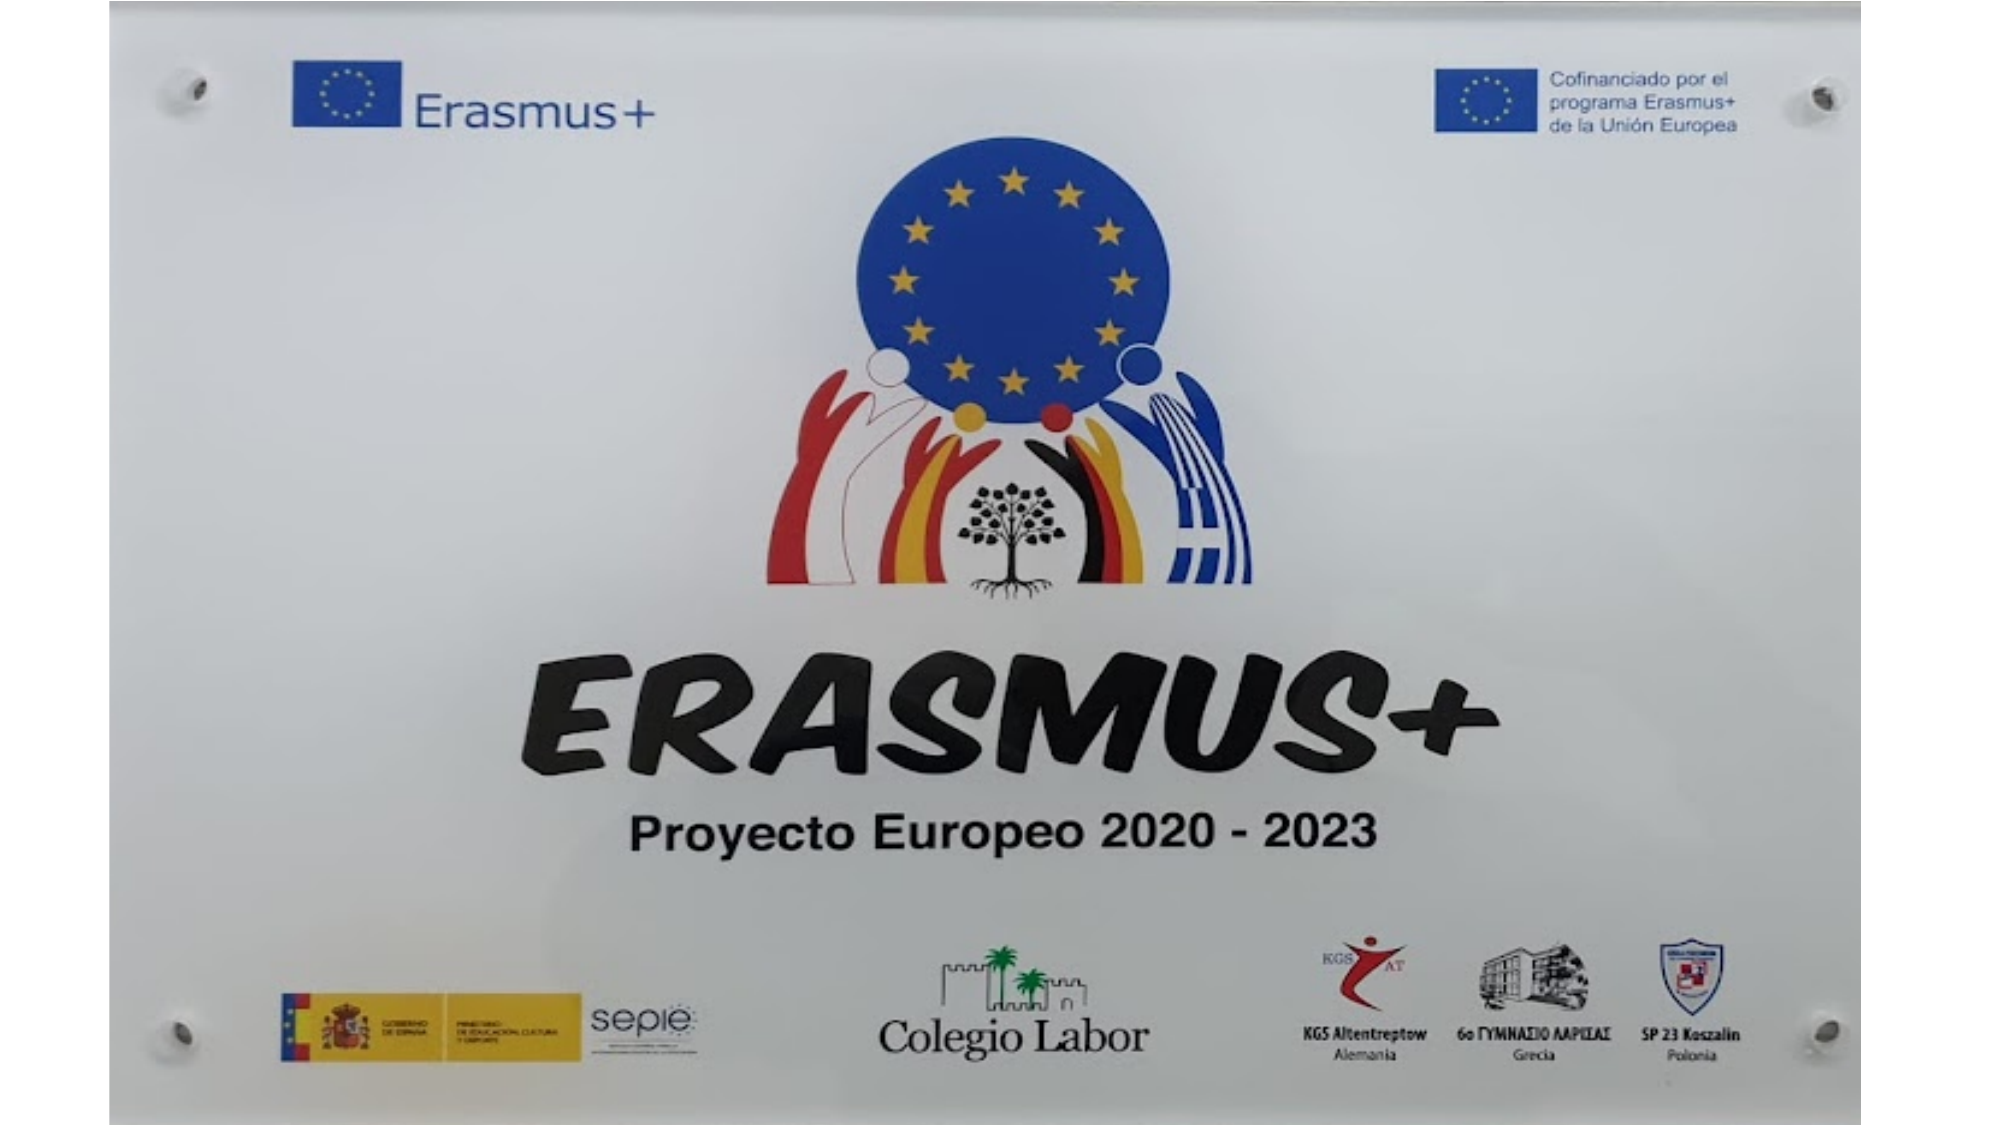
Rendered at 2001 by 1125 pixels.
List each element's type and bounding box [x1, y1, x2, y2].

picture [109, 1, 1861, 1125]
